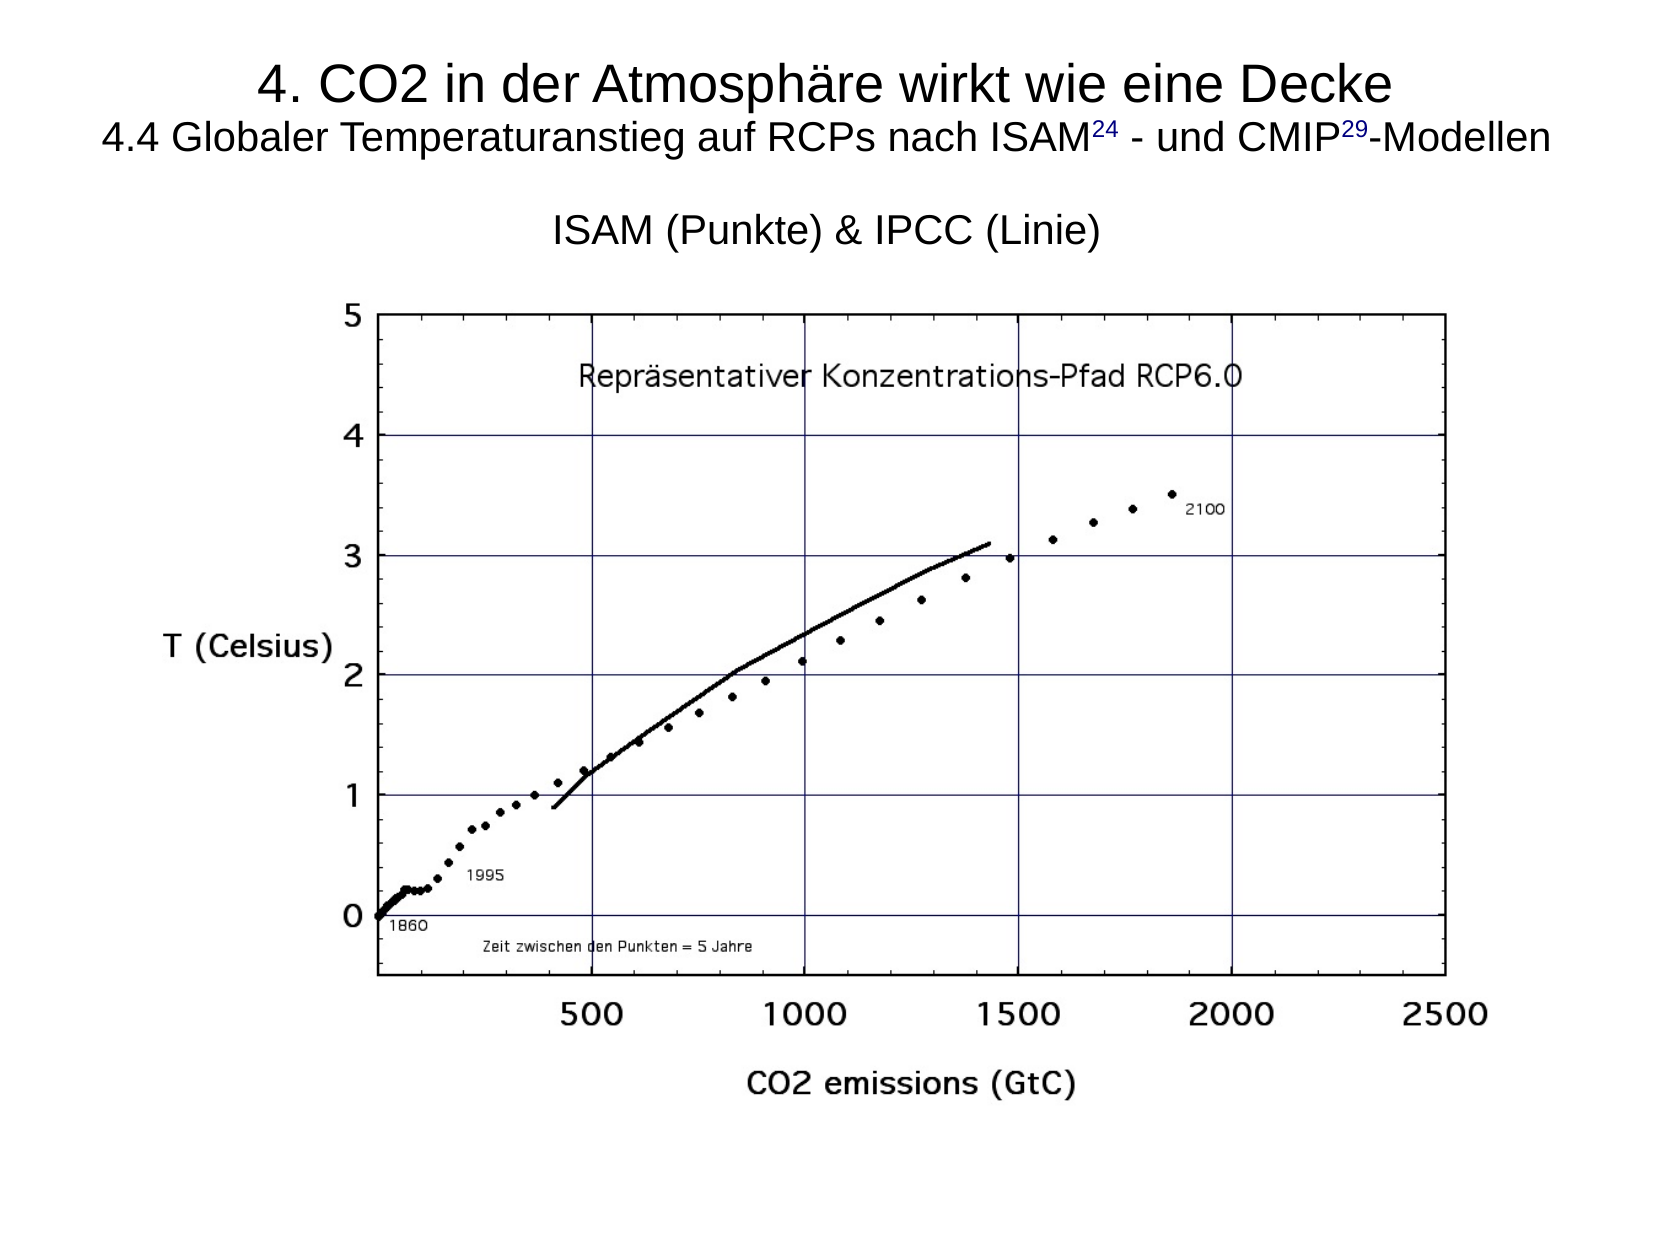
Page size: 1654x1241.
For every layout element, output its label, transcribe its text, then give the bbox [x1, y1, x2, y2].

title 4. CO2 in der Atmosphäre wirkt wie eine Decke 4.4 Globaler Temperaturanstieg auf RCPs nach ISAM24 - und CMIP29-Modellen ISAM (Punkte) & IPCC (Linie) [82, 49, 1571, 257]
picture [162, 290, 1491, 1109]
